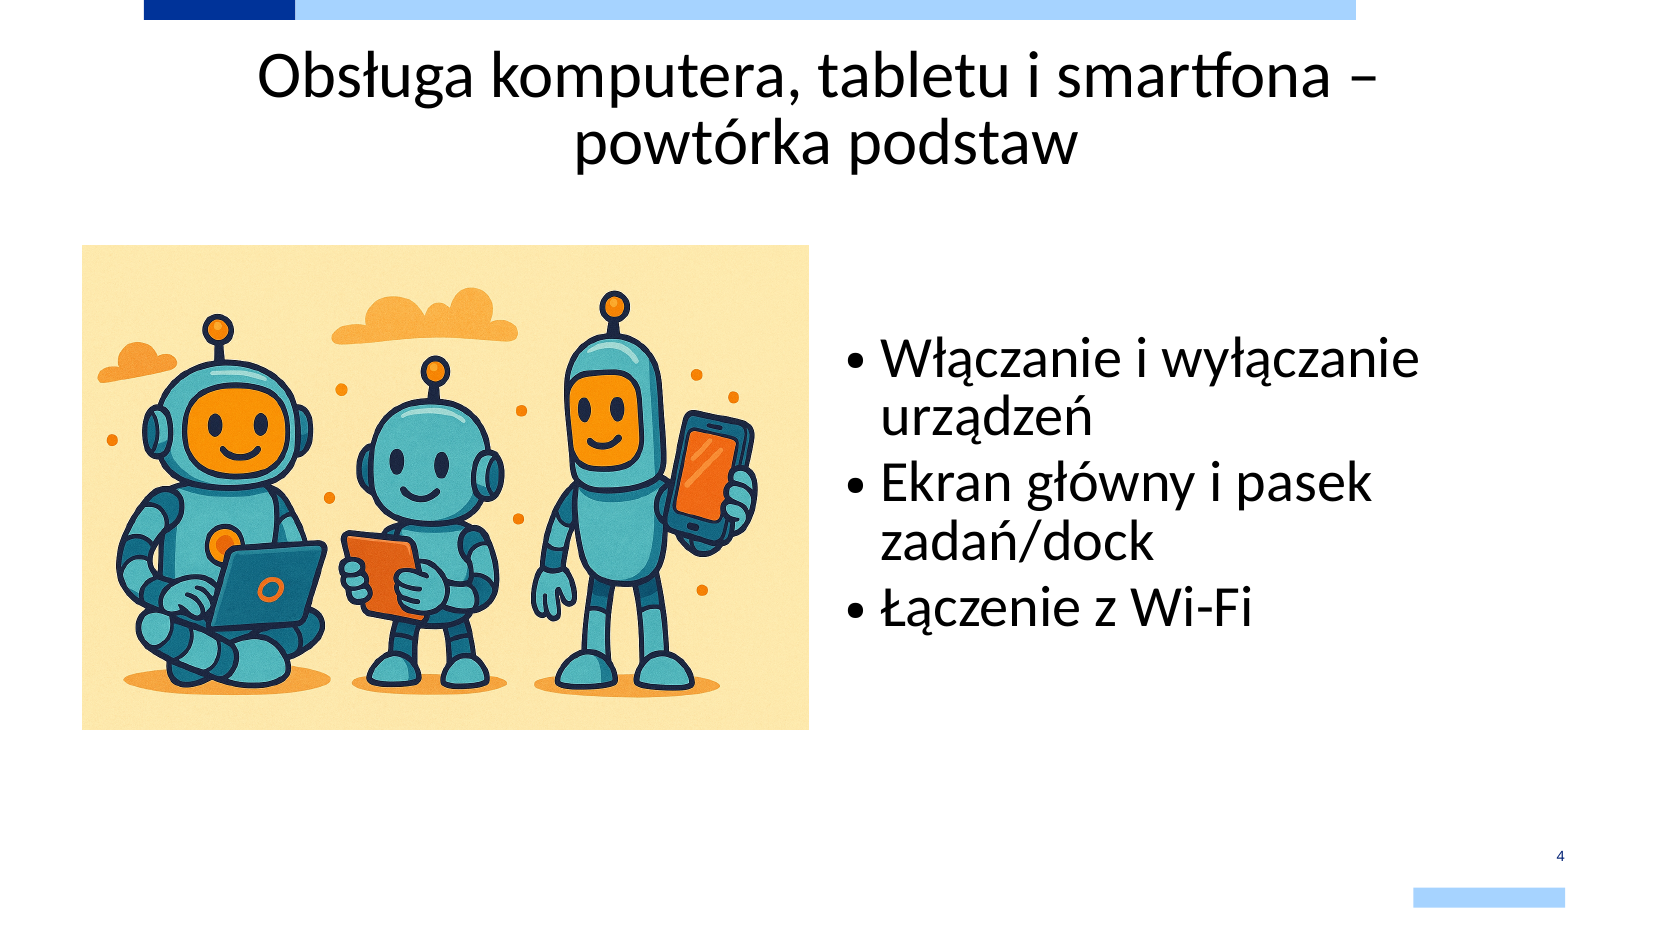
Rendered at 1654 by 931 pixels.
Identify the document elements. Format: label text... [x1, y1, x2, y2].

list Włączanie i wyłączanie urządzeń Ekran główny i pasek zadań/dock Łączenie z Wi-Fi [845, 217, 1572, 758]
picture [82, 245, 809, 730]
title Obsługa komputera, tabletu i smartfona – powtórka podstaw [82, 37, 1571, 193]
